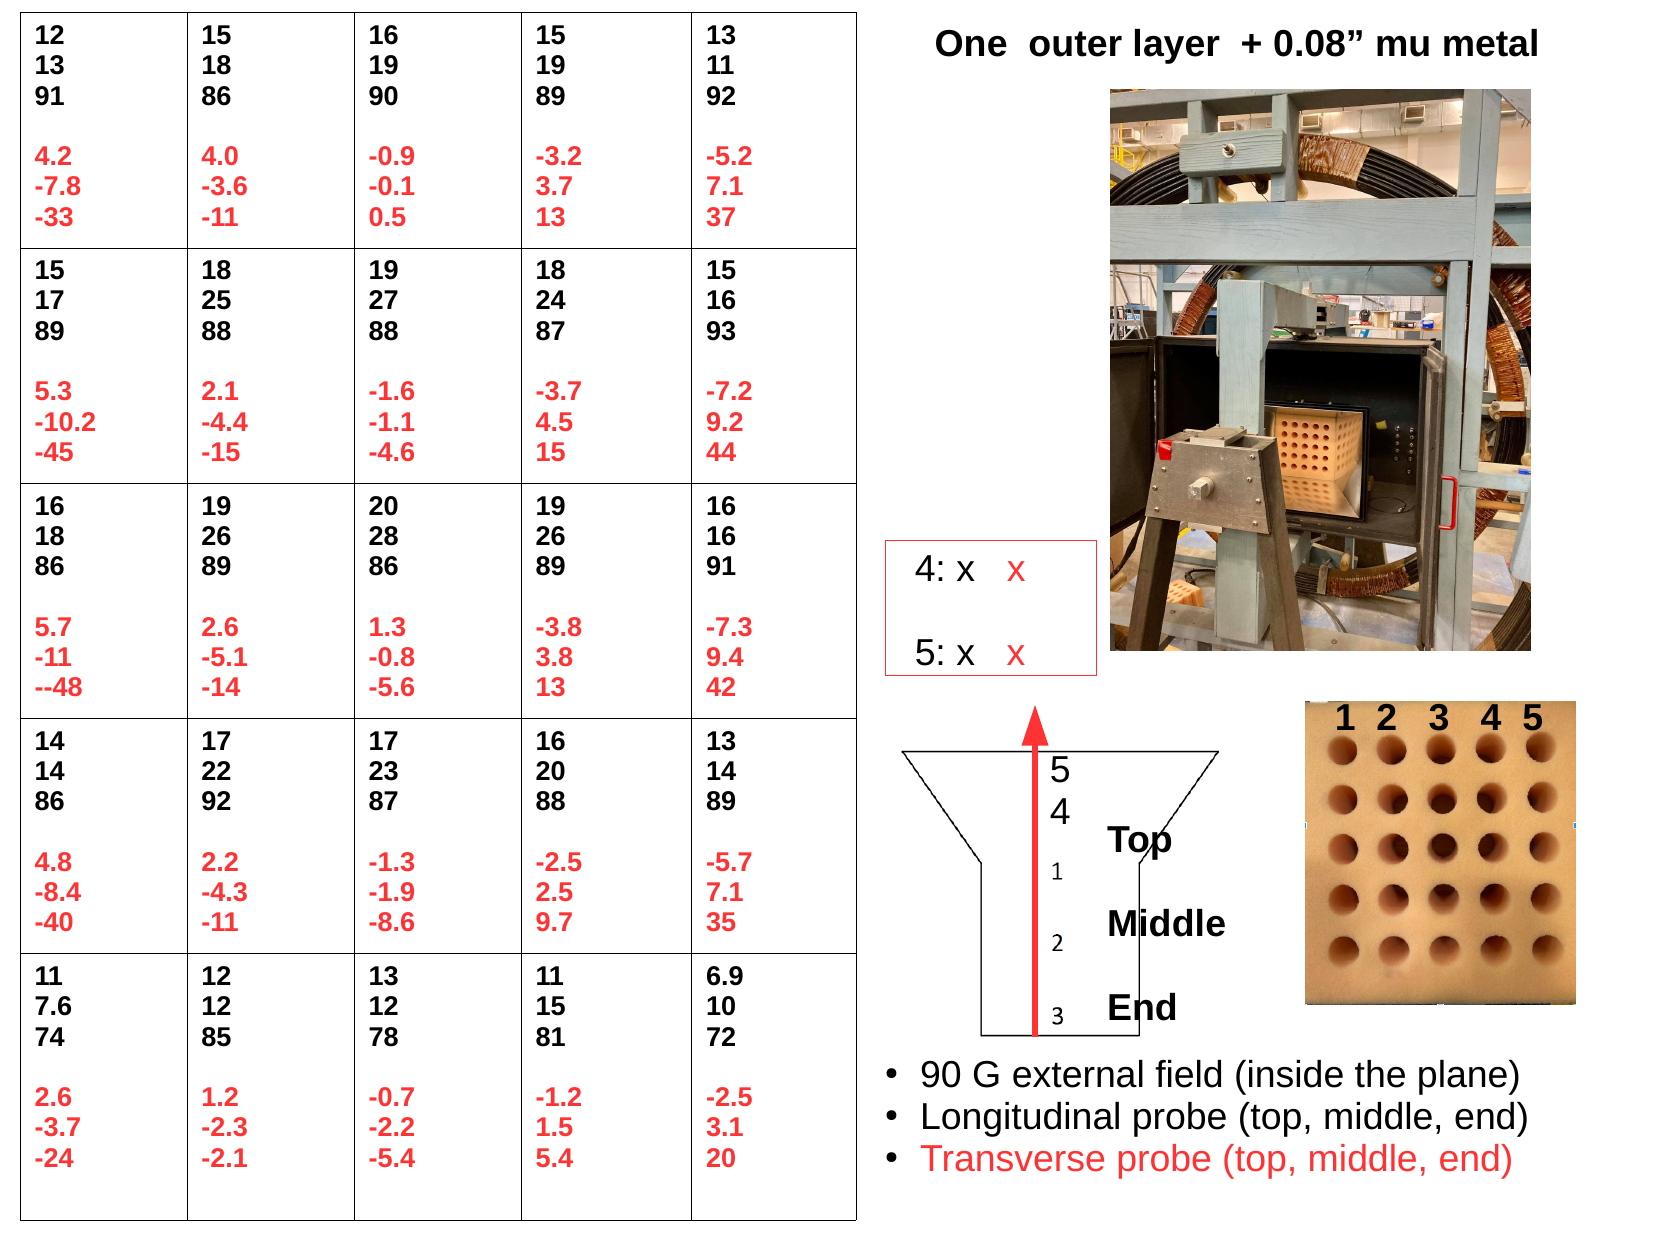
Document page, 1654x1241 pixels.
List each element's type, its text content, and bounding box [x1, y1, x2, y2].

table_header 15 19 89 -3.2 3.7 13 [522, 13, 691, 248]
table_cell 15 16 93 -7.2 9.2 44 [692, 249, 856, 483]
picture [1036, 705, 1233, 810]
table_cell 13 12 78 -0.7 -2.2 -5.4 [355, 954, 521, 1220]
text_box Top Middle End [1092, 810, 1273, 1039]
table_cell 11 7.6 74 2.6 -3.7 -24 [21, 954, 187, 1220]
text_box 1 2 3 4 5 [1320, 689, 1591, 747]
text_box 90 G external field (inside the plane) Longitudinal probe (top, middle, end) Transverse probe (top, middle, end) [870, 1046, 1606, 1241]
table_cell 17 22 92 2.2 -4.3 -11 [188, 719, 354, 953]
table_cell 19 26 89 -3.8 3.8 13 [522, 484, 691, 718]
table_cell 16 16 91 -7.3 9.4 42 [692, 484, 856, 718]
text_box 4: x x 5: x x [900, 541, 1096, 675]
picture [1110, 89, 1531, 651]
picture [885, 705, 1233, 1046]
table_header 15 18 86 4.0 -3.6 -11 [188, 13, 354, 248]
text_box One outer layer + 0.08” mu metal [884, 15, 1636, 72]
table_cell 18 24 87 -3.7 4.5 15 [522, 249, 691, 483]
table_cell 20 28 86 1.3 -0.8 -5.6 [355, 484, 521, 718]
text_box 4: x x 5: x x [900, 676, 1097, 681]
table_cell 17 23 87 -1.3 -1.9 -8.6 [355, 719, 521, 953]
table_cell 16 20 88 -2.5 2.5 9.7 [522, 719, 691, 953]
table_cell 6.9 10 72 -2.5 3.1 20 [692, 954, 856, 1220]
table_cell 11 15 81 -1.2 1.5 5.4 [522, 954, 691, 1220]
text_box 5 4 [1035, 741, 1156, 841]
picture [1305, 701, 1576, 1006]
table_header 16 19 90 -0.9 -0.1 0.5 [355, 13, 521, 248]
table_cell 19 27 88 -1.6 -1.1 -4.6 [355, 249, 521, 483]
table_header 13 11 92 -5.2 7.1 37 [692, 13, 856, 248]
table_header 12 13 91 4.2 -7.8 -33 [21, 13, 187, 248]
table_cell 16 18 86 5.7 -11 --48 [21, 484, 187, 718]
table_cell 18 25 88 2.1 -4.4 -15 [188, 249, 354, 483]
table_cell 19 26 89 2.6 -5.1 -14 [188, 484, 354, 718]
table_cell 13 14 89 -5.7 7.1 35 [692, 719, 856, 953]
table_cell 14 14 86 4.8 -8.4 -40 [21, 719, 187, 953]
table_cell 15 17 89 5.3 -10.2 -45 [21, 249, 187, 483]
table_cell 12 12 85 1.2 -2.3 -2.1 [188, 954, 354, 1220]
